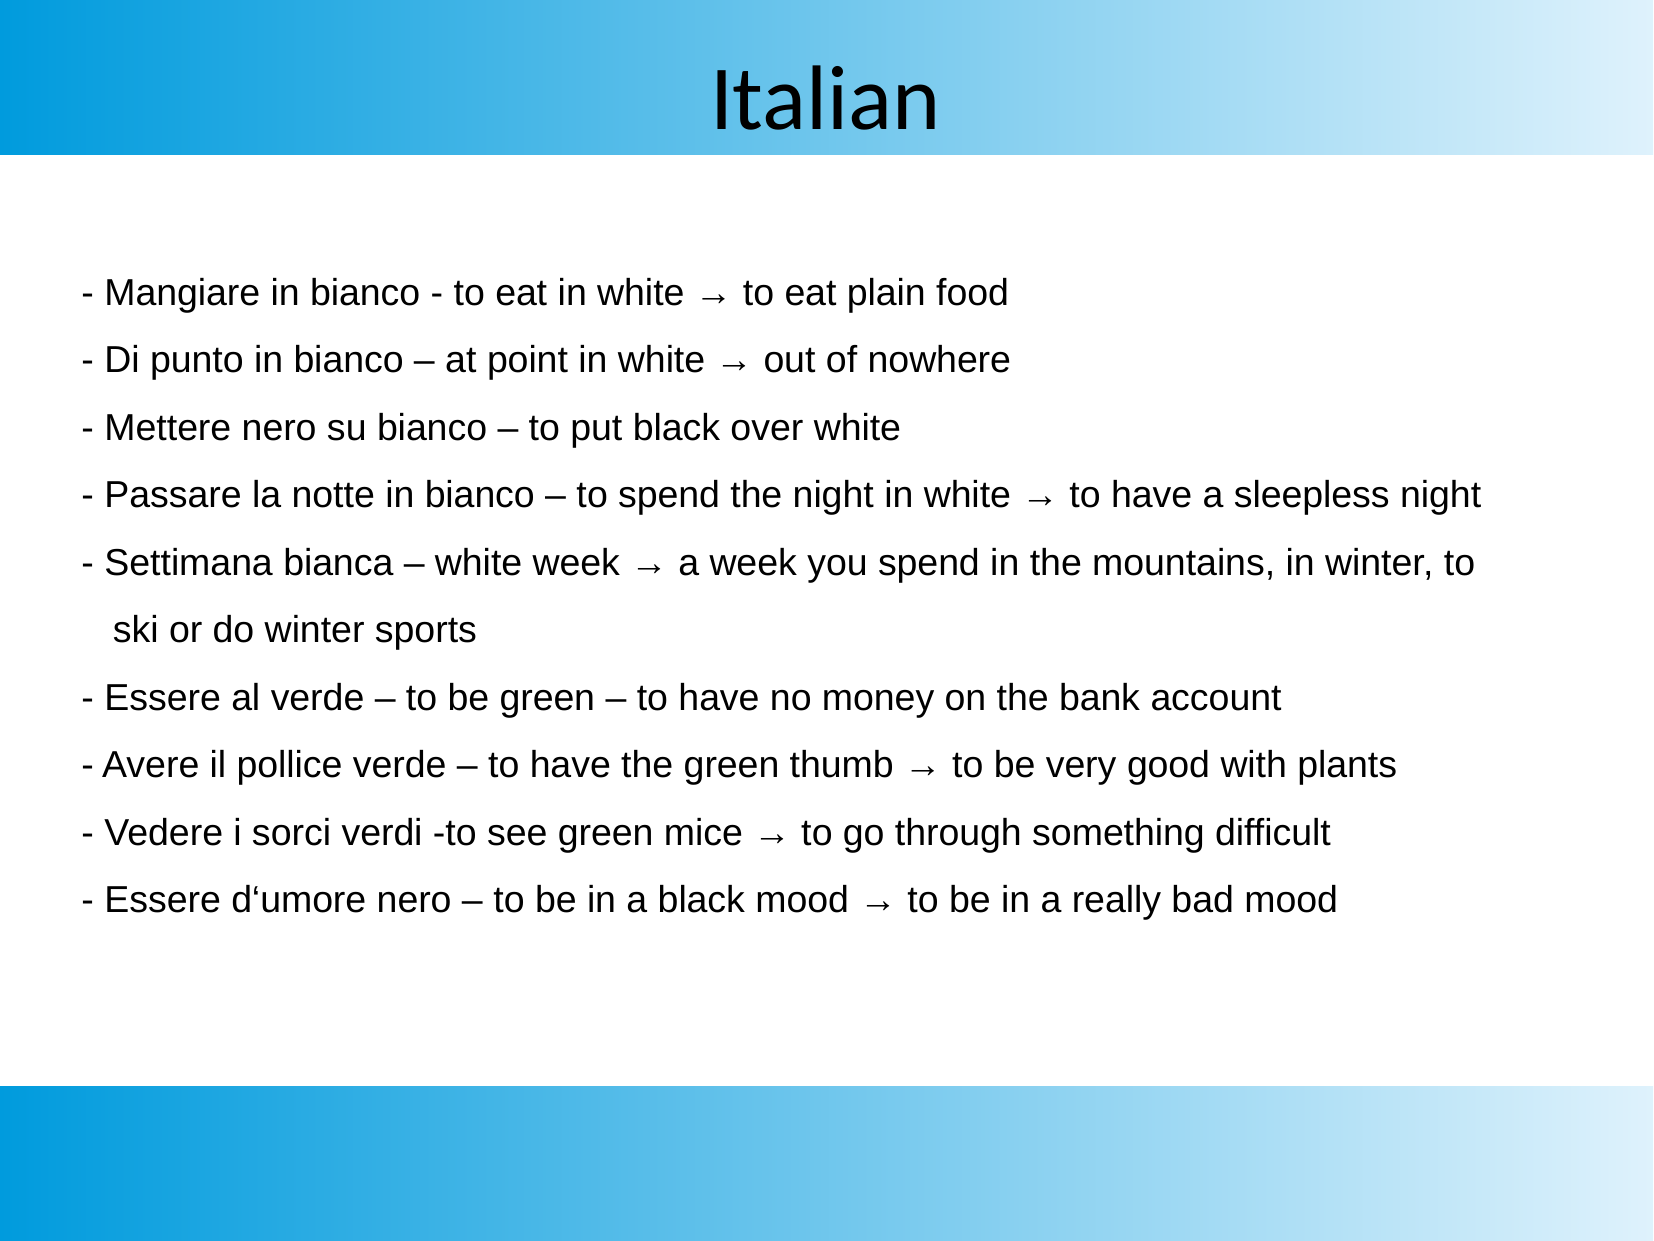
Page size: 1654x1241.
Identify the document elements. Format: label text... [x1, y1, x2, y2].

text_box - Mangiare in bianco - to eat in white → to eat plain food - Di punto in bianco – at point in white → out of nowhere - Mettere nero su bianco – to put black over white - Passare la notte in bianco – to spend the night in white → to have a sleepless night - Settimana bianca – white week → a week you spend in the mountains, in winter, to ski or do winter sports - Essere al verde – to be green – to have no money on the bank account - Avere il pollice verde – to have the green thumb → to be very good with plants - Vedere i sorci verdi -to see green mice → to go through something difficult - Essere d‘umore nero – to be in a black mood → to be in a really bad mood [66, 237, 1654, 927]
text_box Italian [694, 30, 959, 157]
